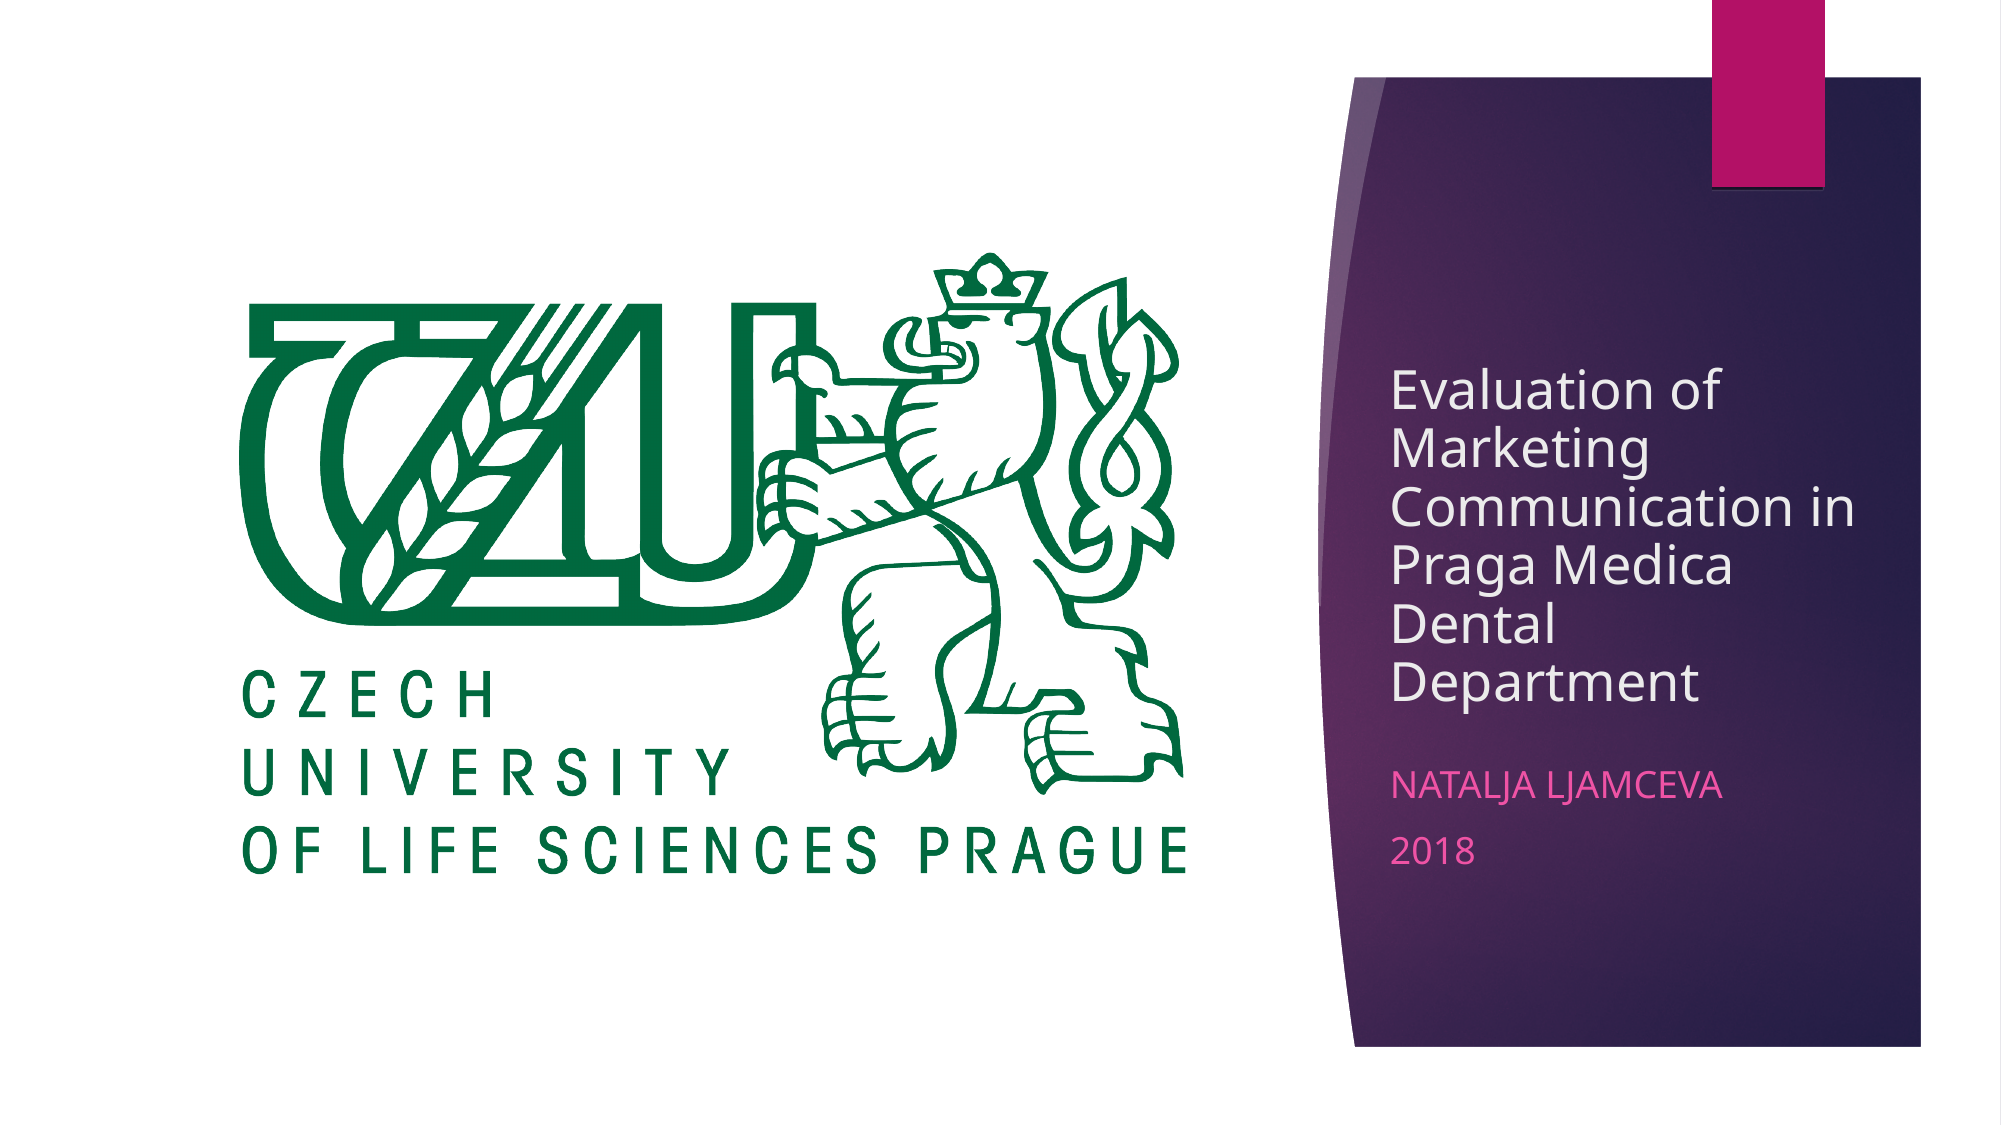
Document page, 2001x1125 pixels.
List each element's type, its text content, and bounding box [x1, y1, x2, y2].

text_box [69, 65, 1389, 1060]
subtitle Natalja Ljamceva 2018 [1374, 753, 1894, 1020]
picture [182, 215, 1240, 910]
title Evaluation of Marketing Communication in Praga Medica Dental Department [1374, 203, 1894, 721]
